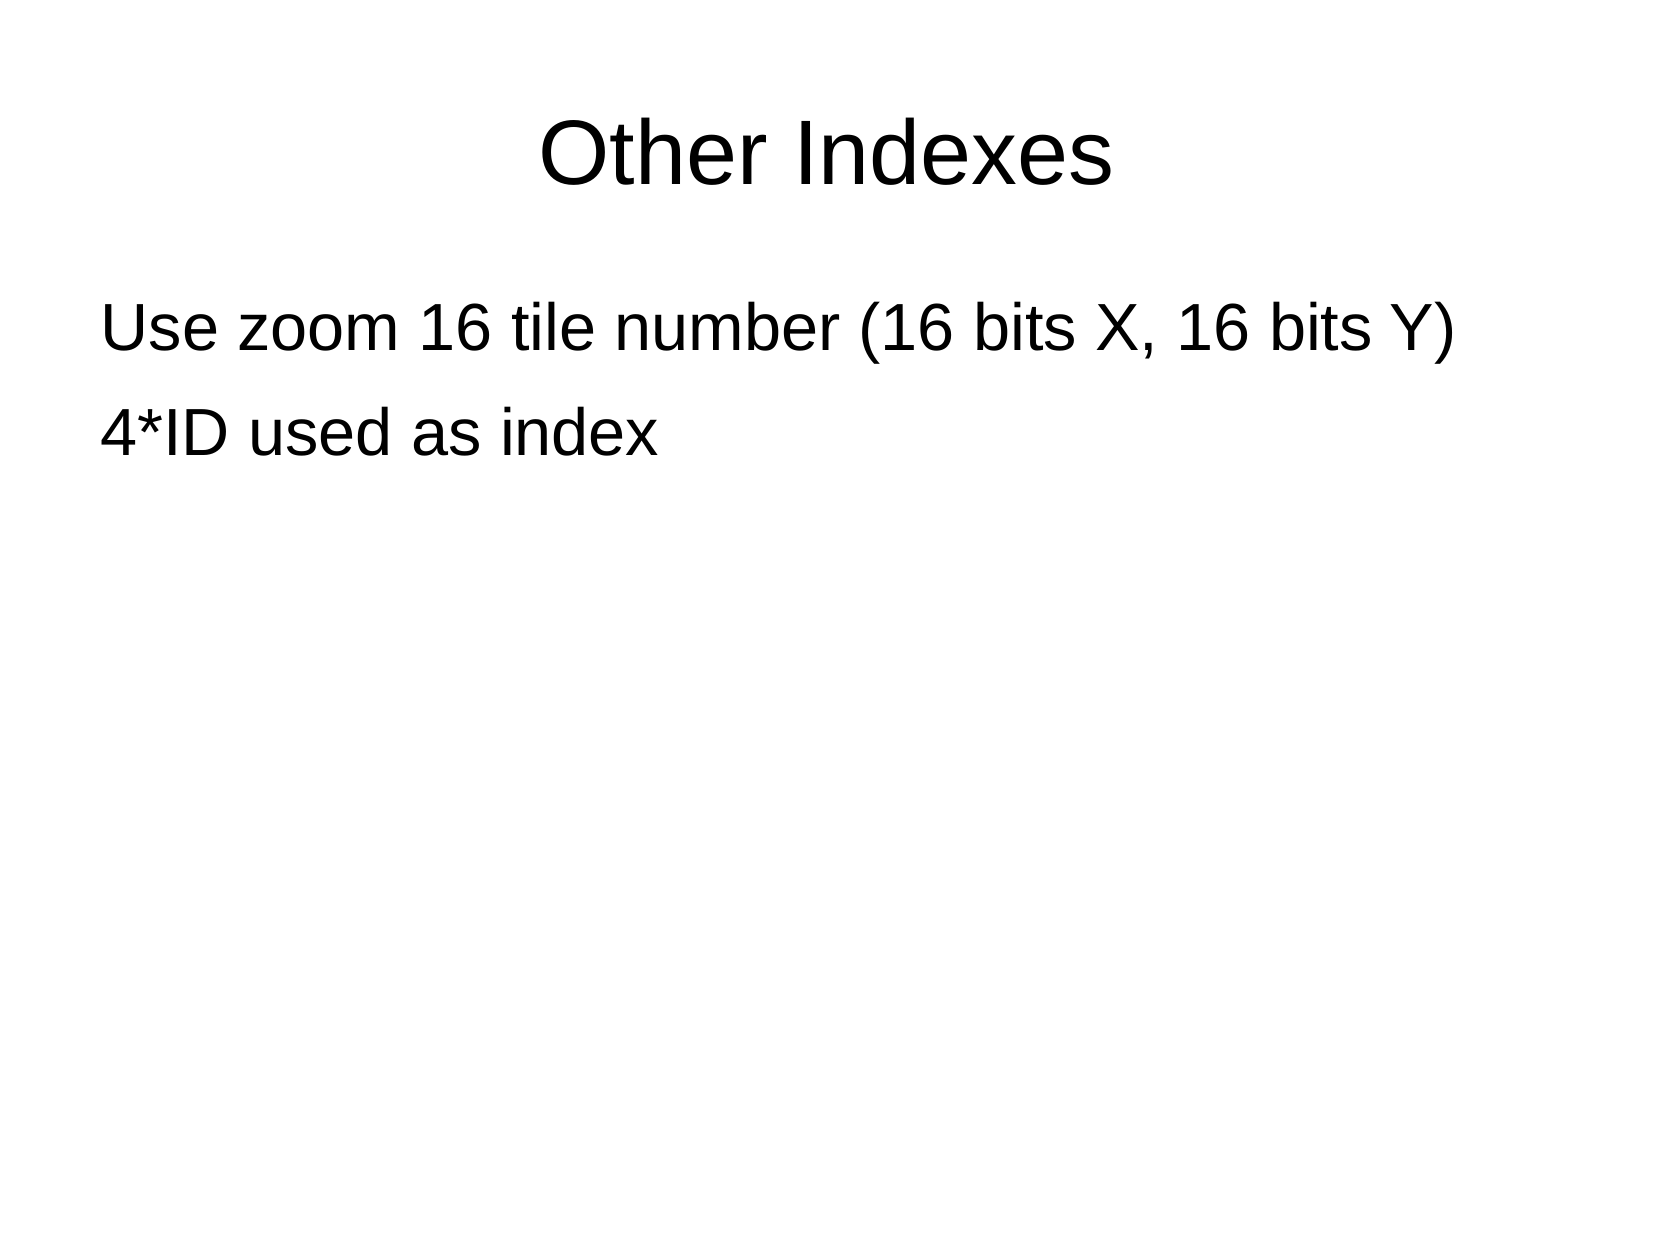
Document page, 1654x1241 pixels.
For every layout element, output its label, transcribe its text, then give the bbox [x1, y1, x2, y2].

title Other Indexes [82, 56, 1571, 250]
list Use zoom 16 tile number (16 bits X, 16 bits Y) 4*ID used as index [82, 290, 1571, 1109]
